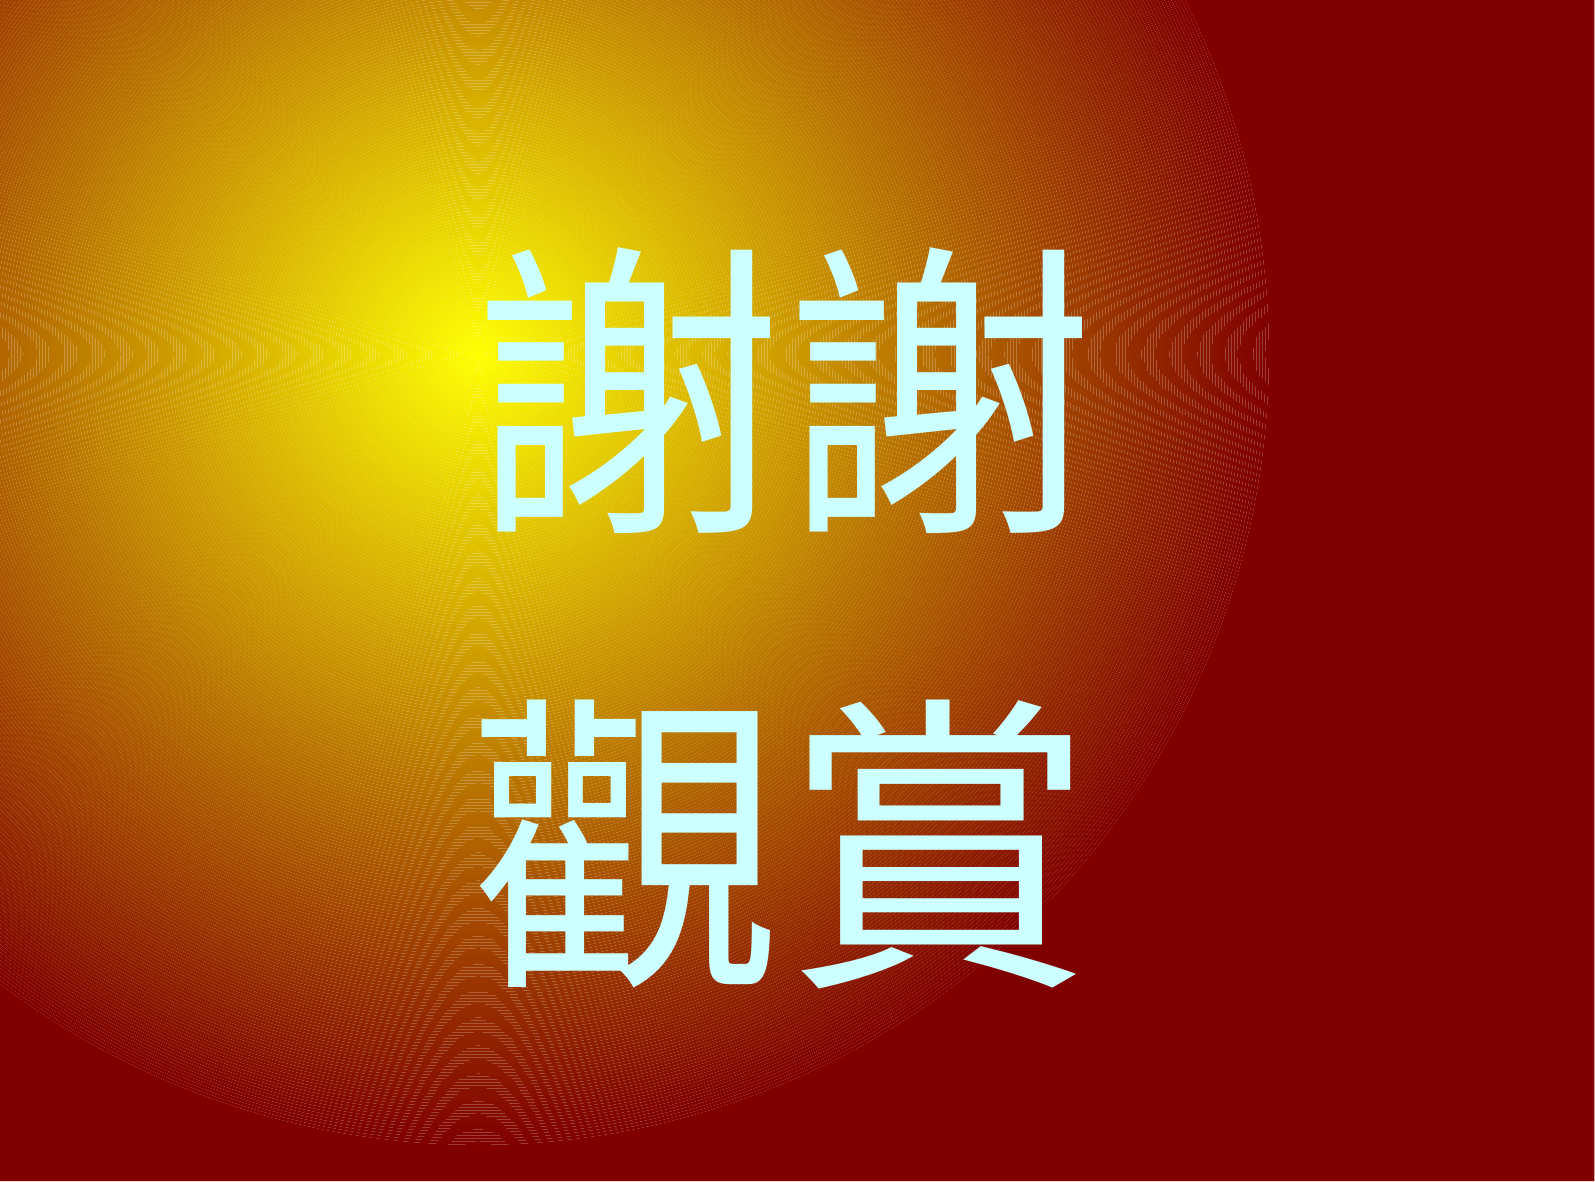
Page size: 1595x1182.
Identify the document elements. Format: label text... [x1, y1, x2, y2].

text_box 謝謝觀賞 [455, 140, 1367, 946]
